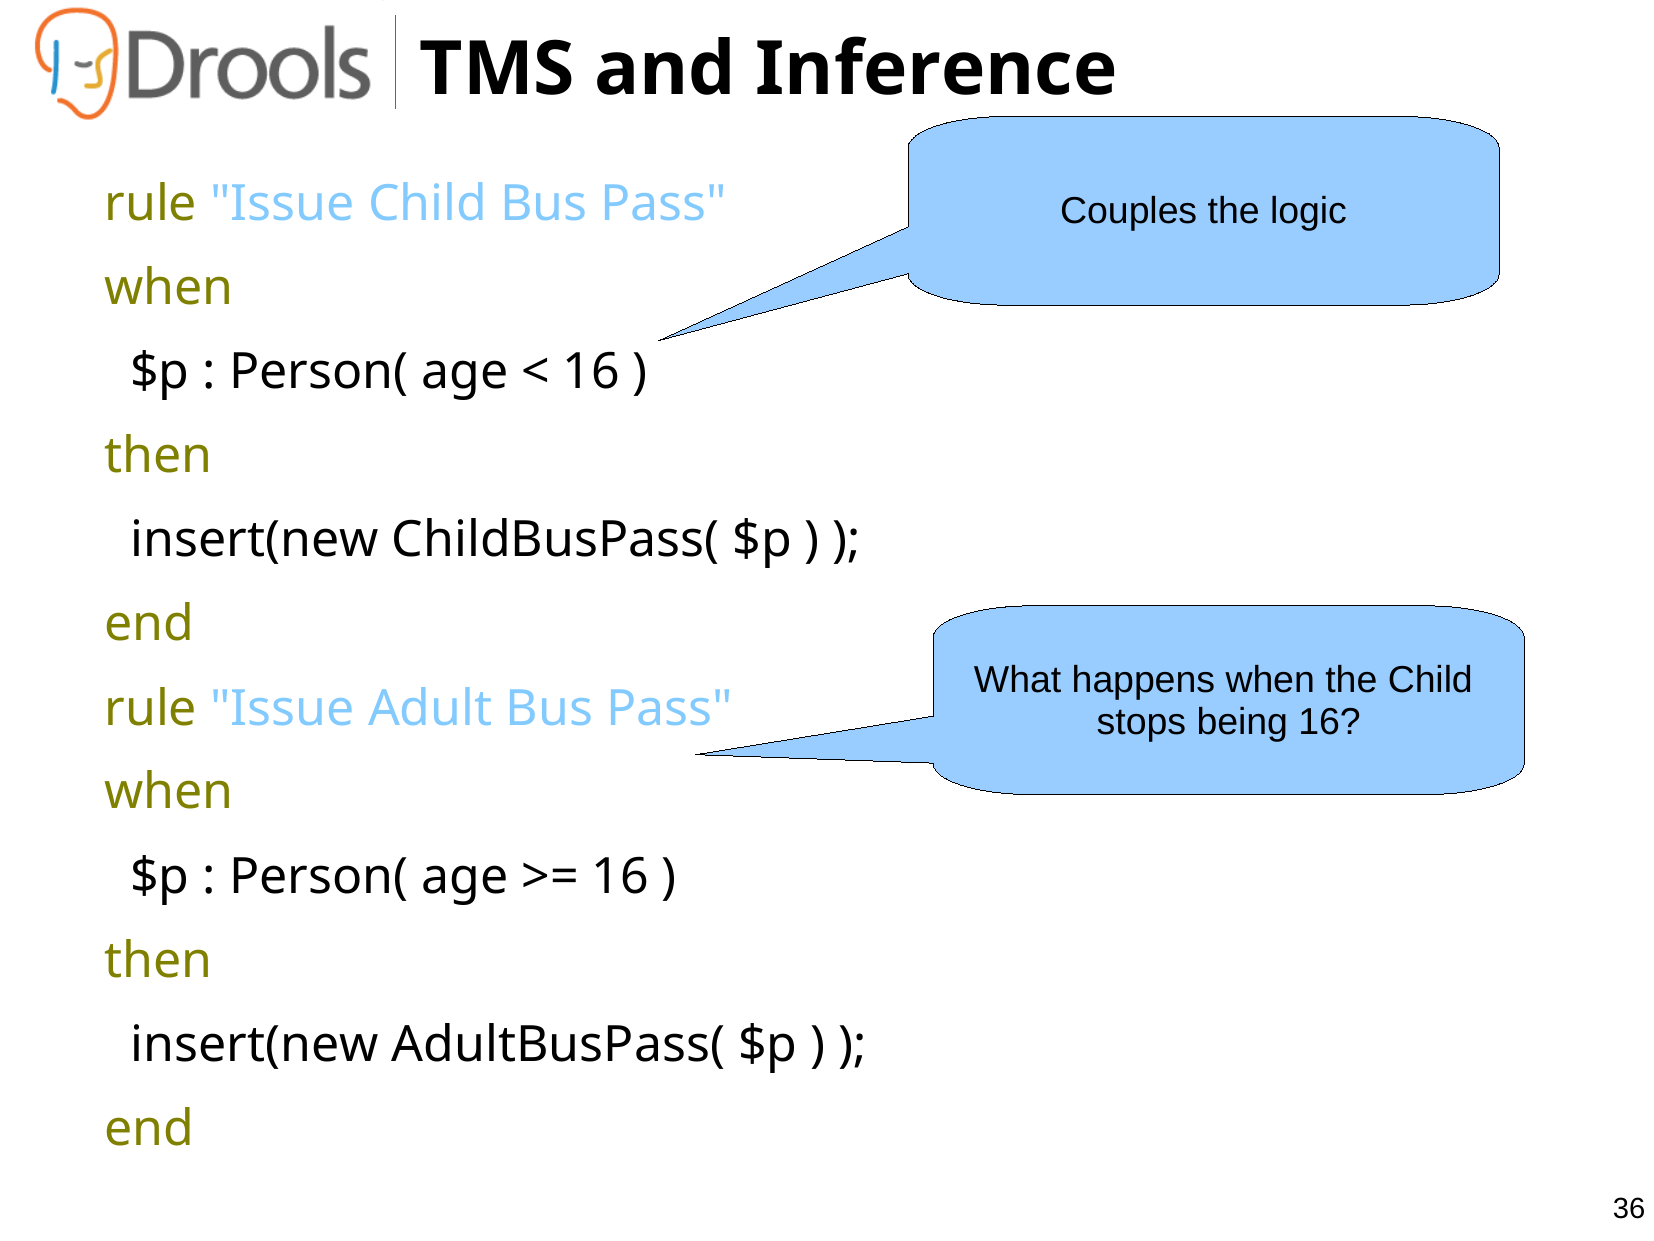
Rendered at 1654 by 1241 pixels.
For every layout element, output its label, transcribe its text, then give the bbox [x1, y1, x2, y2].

text_box Couples the logic [658, 116, 1500, 341]
list rule "Issue Child Bus Pass" when $p : Person( age < 16 ) then insert(new ChildBusPass( $p ) ); end rule "Issue Adult Bus Pass" when $p : Person( age >= 16 ) then insert(new AdultBusPass( $p ) ); end [104, 166, 1517, 1010]
text_box What happens when the Child stops being 16? [695, 605, 1525, 795]
picture [29, 0, 384, 126]
title TMS and Inference [419, 12, 1630, 118]
